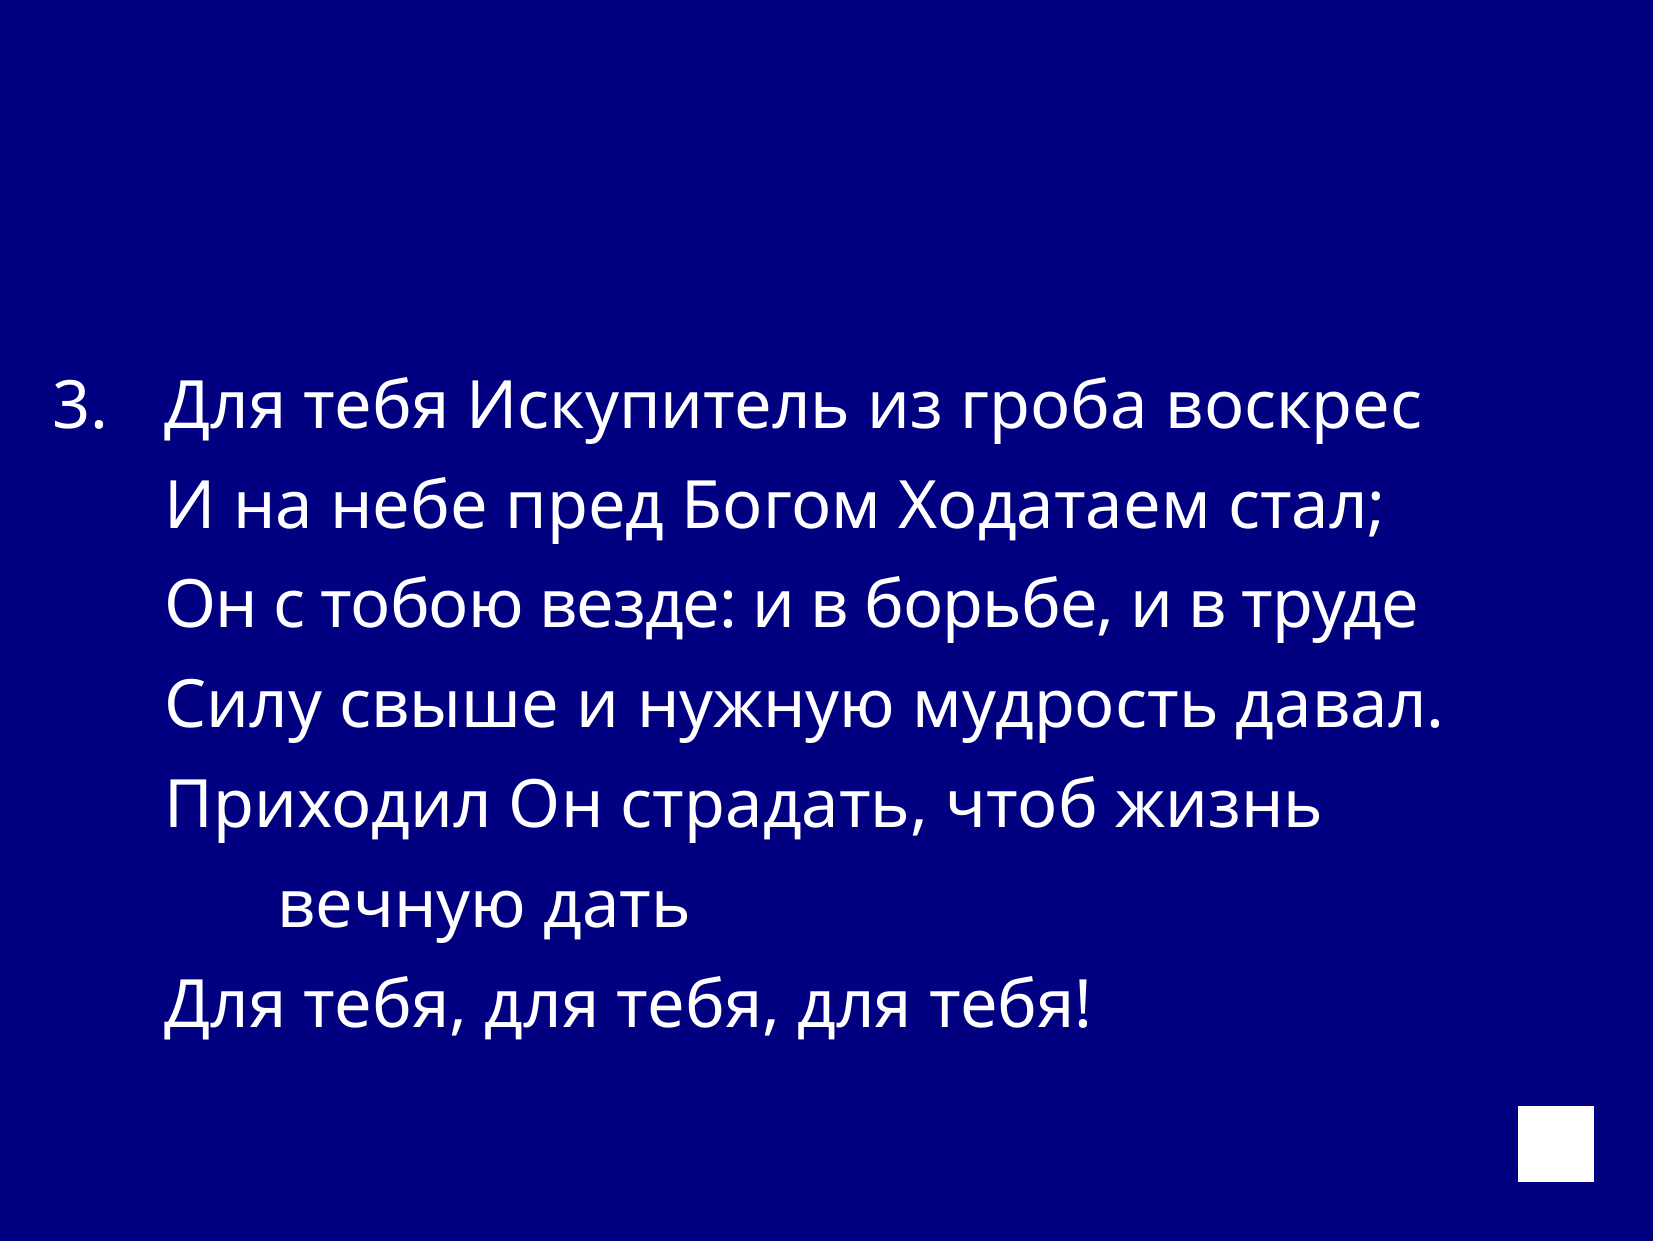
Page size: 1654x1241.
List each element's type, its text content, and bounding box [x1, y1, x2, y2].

text_box 3. Для тебя Искупитель из гроба воскрес И на небе пред Богом Ходатаем стал; Он с тобою везде: и в борьбе, и в труде Силу свыше и нужную мудрость давал. Приходил Он страдать, чтоб жизнь вечную дать Для тебя, для тебя, для тебя! [37, 150, 1653, 1163]
text_box [1518, 1163, 1594, 1182]
